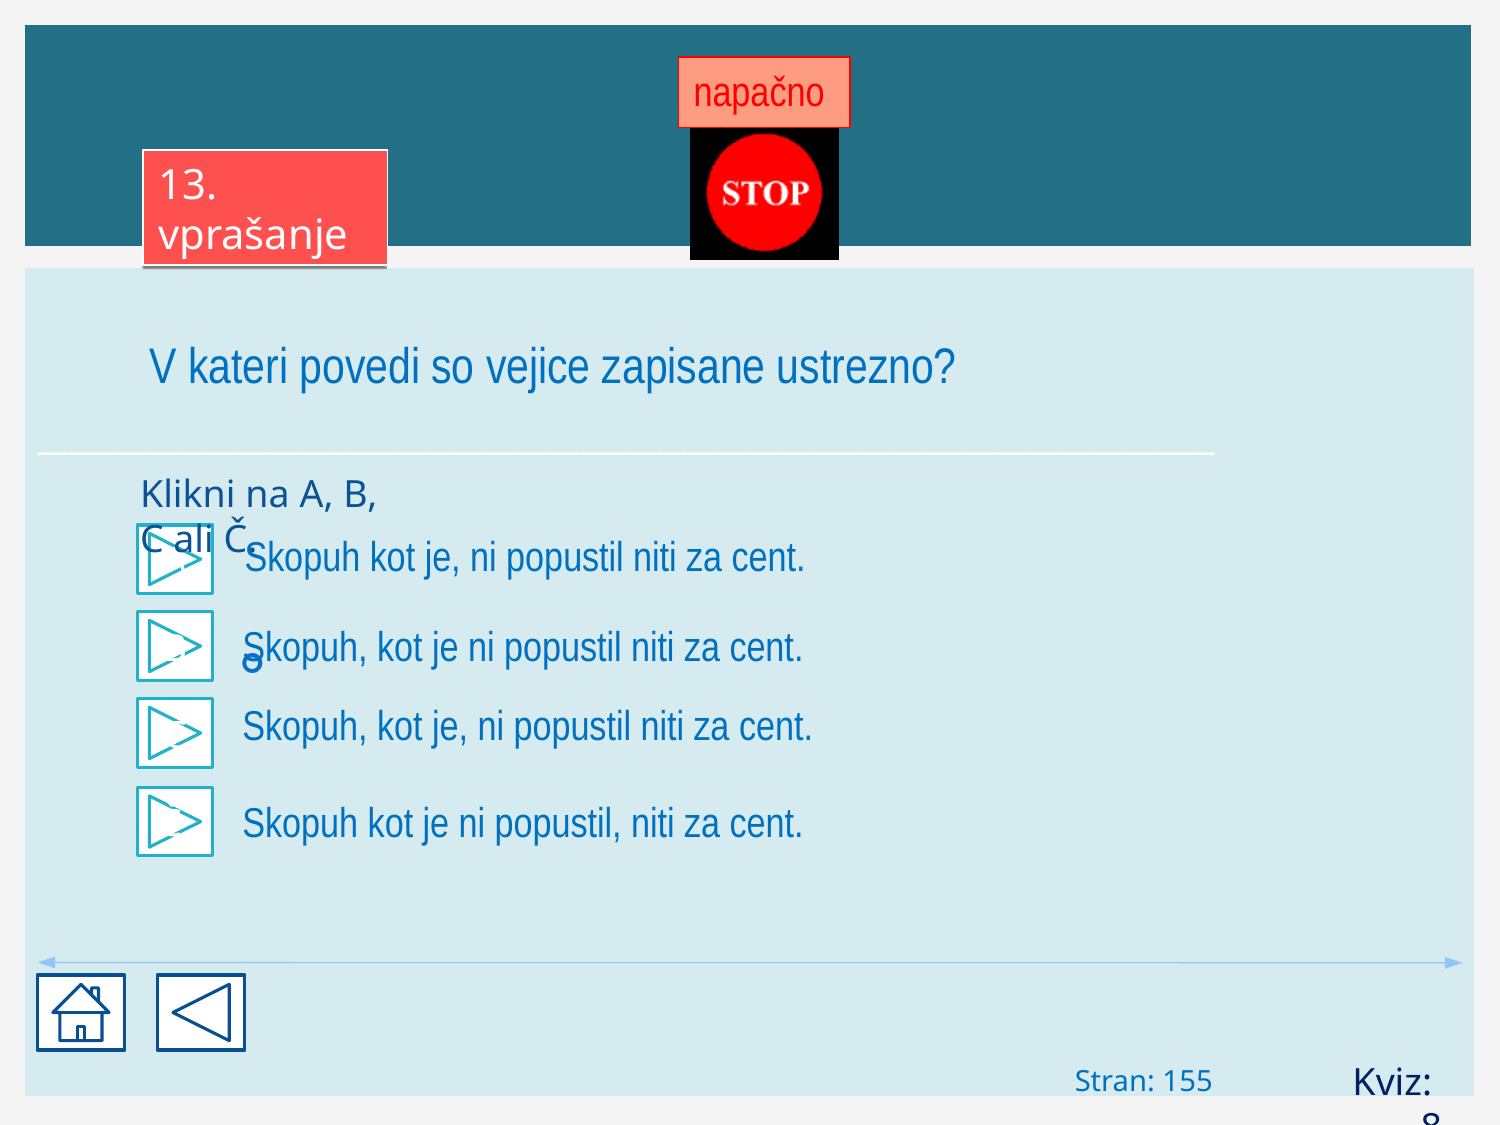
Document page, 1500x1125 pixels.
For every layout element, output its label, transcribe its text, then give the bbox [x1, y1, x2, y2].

text_box Skopuh, kot je, ni popustil niti za cent. [227, 691, 1353, 758]
text_box 13. vprašanje [143, 149, 388, 216]
text_box Skopuh kot je, ni popustil niti za cent. [229, 522, 1355, 588]
text_box B [137, 611, 213, 681]
text_box V kateri povedi so vejice zapisane ustrezno? [134, 325, 1360, 402]
text_box [0, 0, 1500, 1125]
text_box A [137, 524, 213, 594]
text_box Kviz: 8 [1337, 1050, 1475, 1111]
text_box Klikni na A, B, C ali Č. [125, 466, 413, 524]
text_box [1426, 1116, 1435, 1124]
text_box ____________________________________________________________________________ [22, 404, 1488, 466]
picture [690, 128, 839, 260]
text_box Skopuh, kot je ni popustil niti za cent. [227, 611, 1353, 678]
text_box Č. [137, 787, 213, 856]
text_box C [137, 698, 213, 768]
text_box Skopuh kot je ni popustil, niti za cent. [227, 788, 1353, 855]
text_box napačno [678, 57, 850, 128]
text_box Stran: 155 [975, 1055, 1313, 1106]
